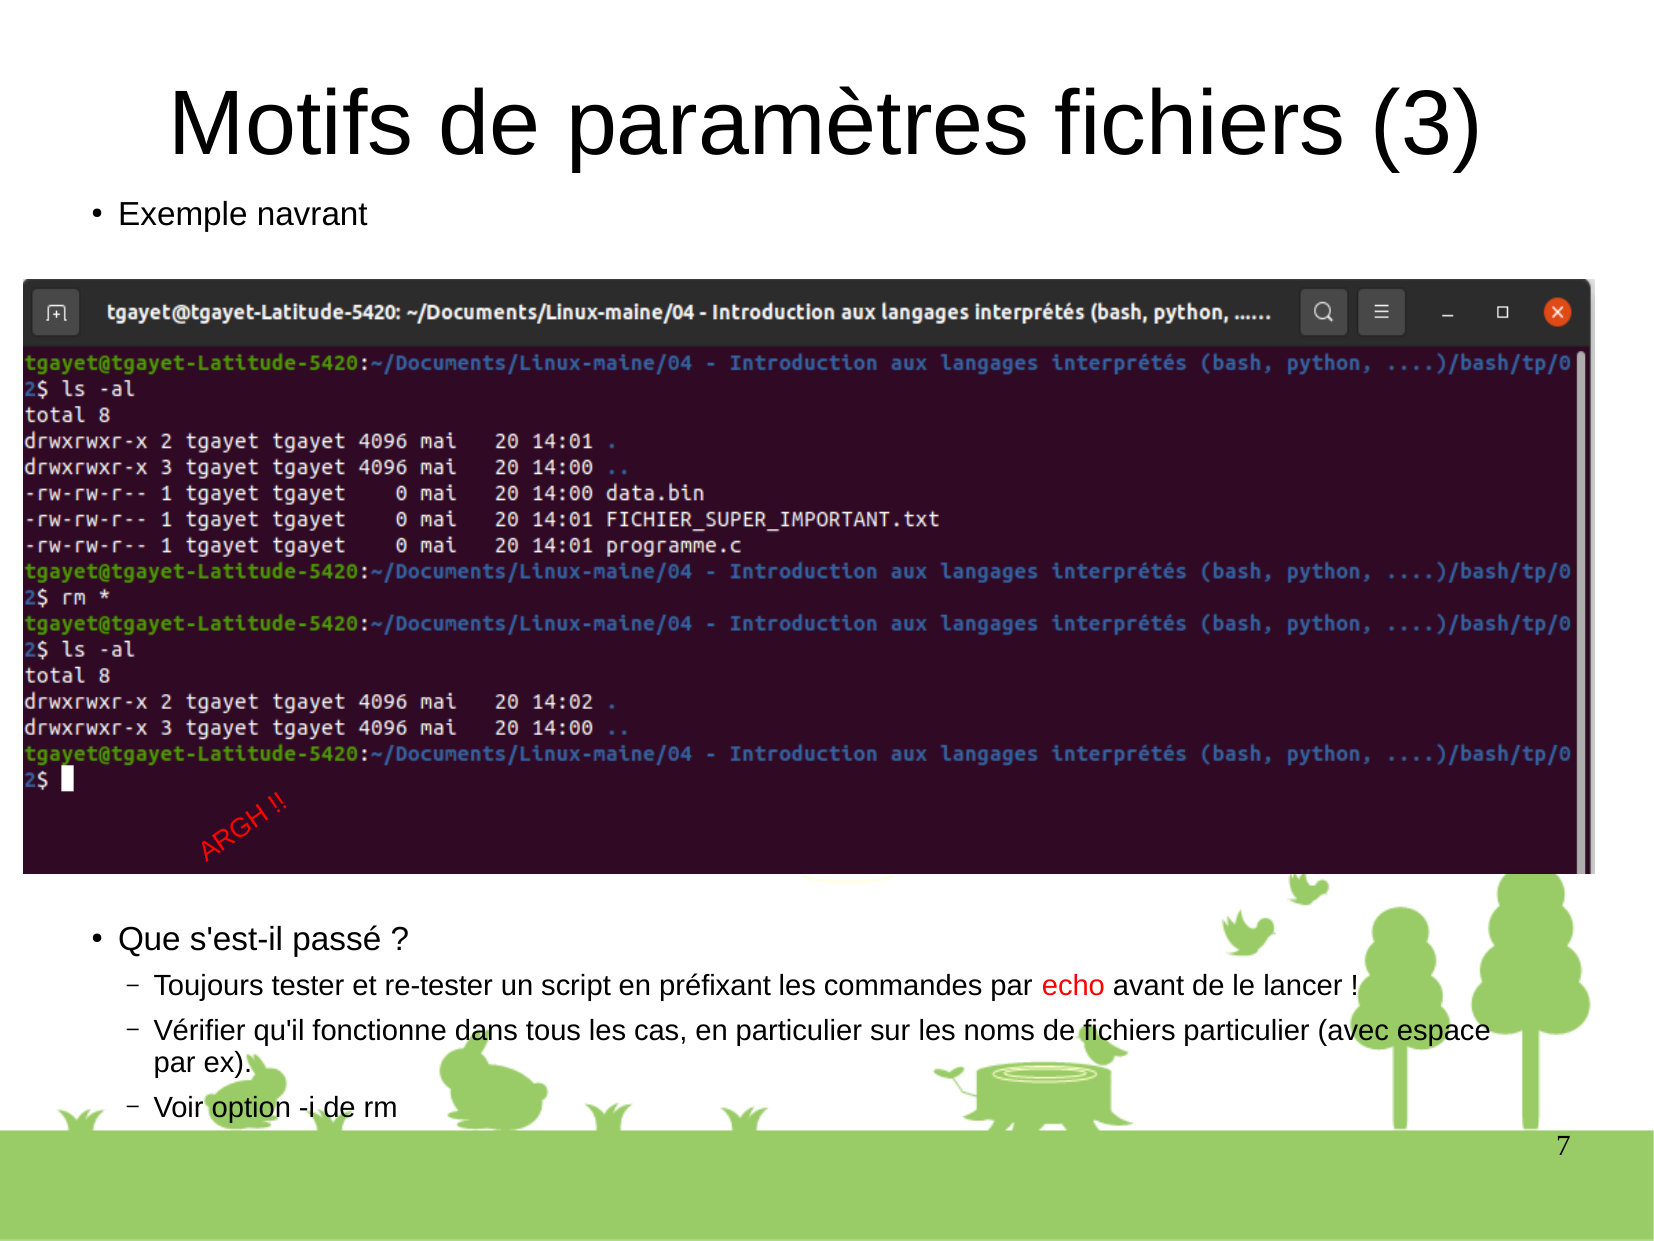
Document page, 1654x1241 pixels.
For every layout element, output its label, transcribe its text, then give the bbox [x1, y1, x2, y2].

list Exemple navrant Que s'est-il passé ? Toujours tester et re-tester un script en préfixant les commandes par echo avant de le lancer ! Vérifier qu'il fonctionne dans tous les cas, en particulier sur les noms de fichiers particulier (avec espace par ex). Voir option -i de rm [82, 875, 1538, 1146]
list Exemple navrant Que s'est-il passé ? Toujours tester et re-tester un script en préfixant les commandes par echo avant de le lancer ! Vérifier qu'il fonctionne dans tous les cas, en particulier sur les noms de fichiers particulier (avec espace par ex). Voir option -i de rm [82, 195, 1538, 279]
title Motifs de paramètres fichiers (3) [82, 49, 1571, 196]
text_box ARGH !! [175, 770, 309, 883]
picture [0, 0, 1654, 1241]
